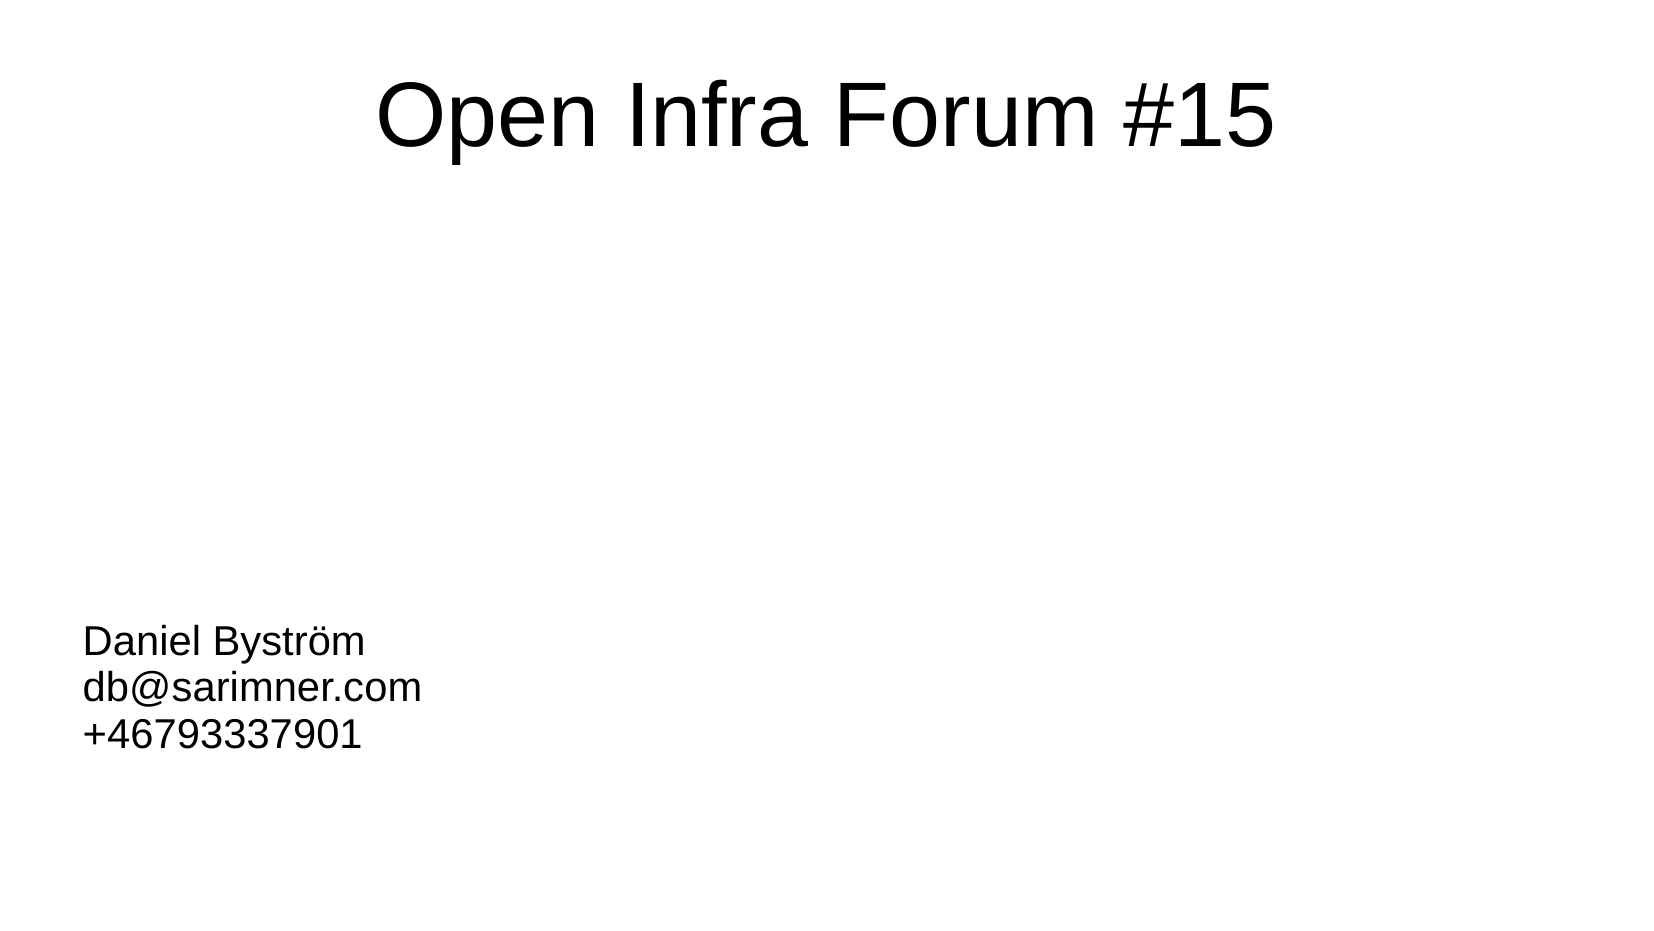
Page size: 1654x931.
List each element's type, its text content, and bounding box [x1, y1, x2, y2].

subtitle Daniel Byström db@sarimner.com +46793337901 [82, 217, 1571, 758]
title Open Infra Forum #15 [82, 37, 1571, 193]
